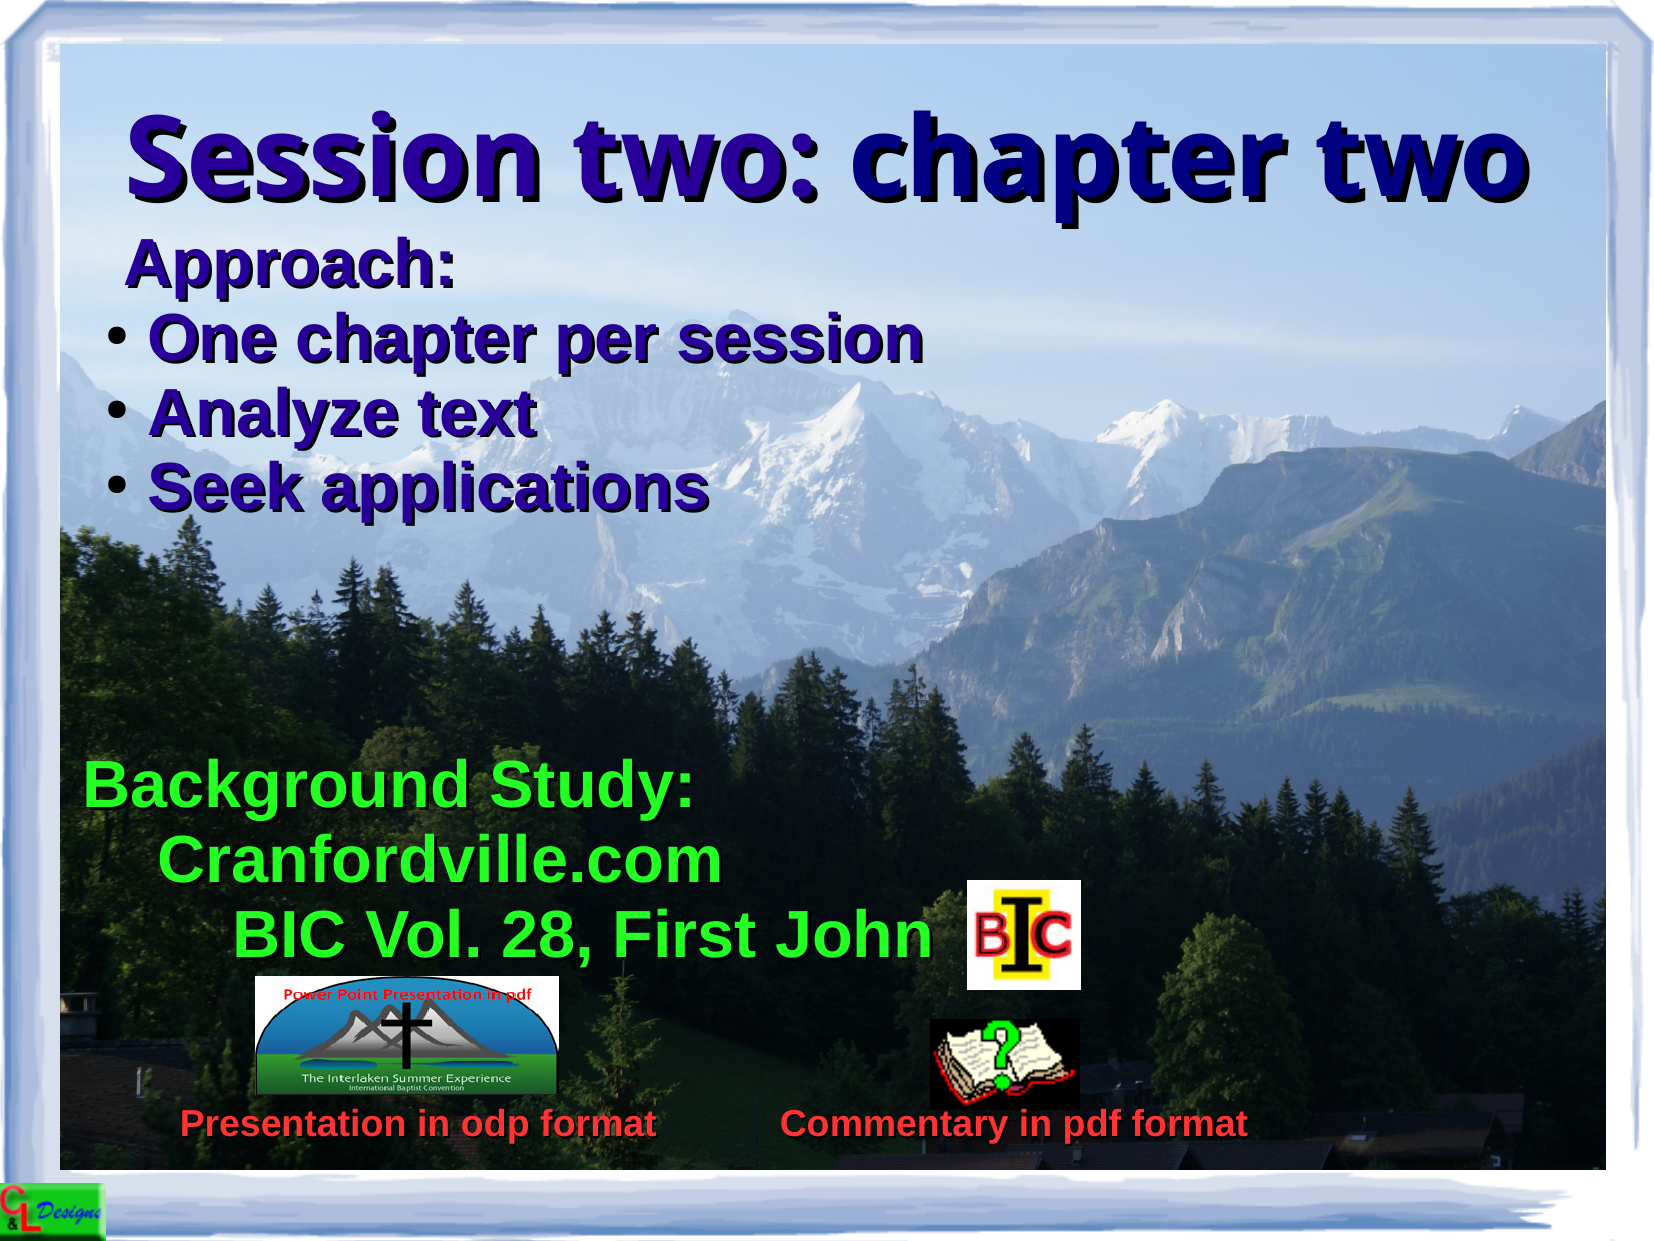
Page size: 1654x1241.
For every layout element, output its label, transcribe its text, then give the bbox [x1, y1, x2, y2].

text_box Background Study: Cranfordville.com BIC Vol. 28, First John [67, 739, 1606, 1174]
text_box Presentation in odp format [165, 1095, 676, 1170]
title Session two: chapter two [82, 49, 1571, 257]
subtitle Approach: One chapter per session Analyze text Seek applications [105, 225, 1558, 721]
text_box Commentary in pdf format [765, 1095, 1276, 1170]
picture [0, 0, 1654, 1241]
